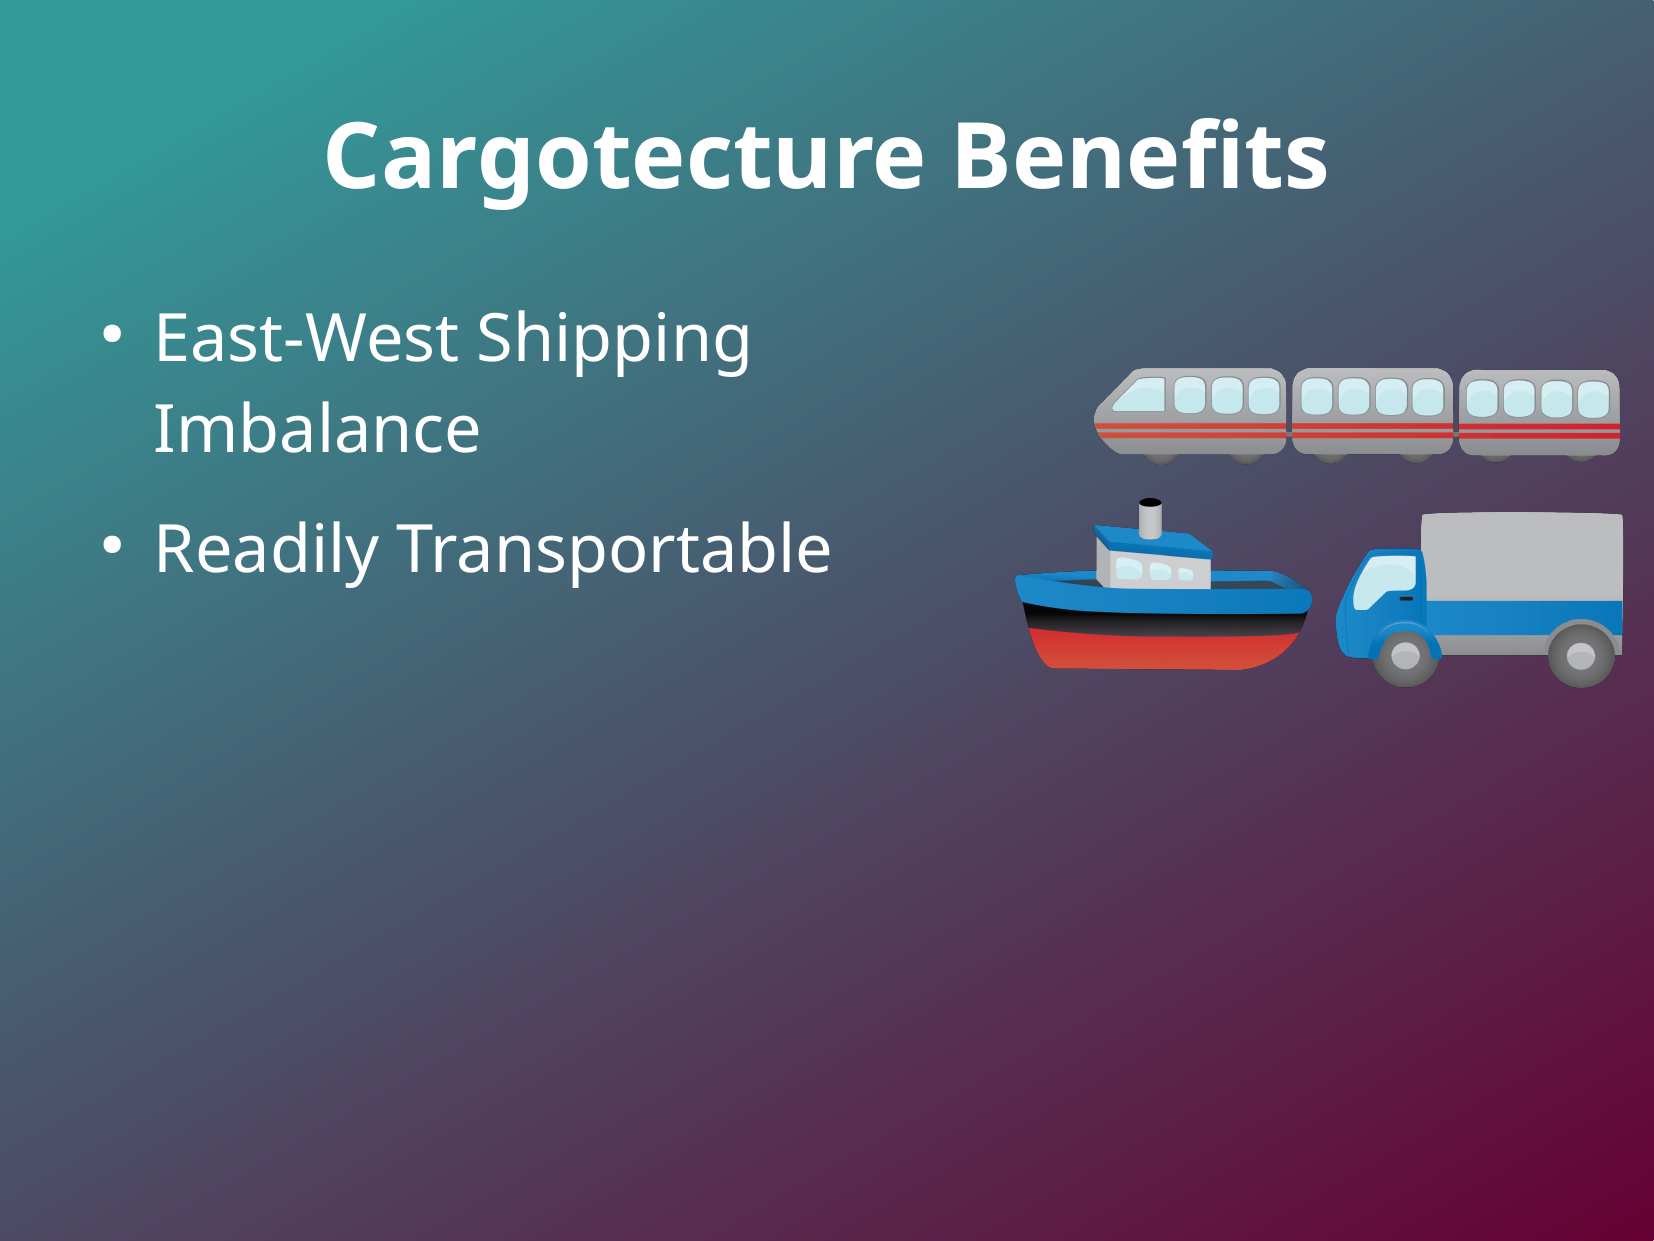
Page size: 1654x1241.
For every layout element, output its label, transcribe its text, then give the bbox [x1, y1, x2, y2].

picture [1015, 498, 1312, 670]
picture [1336, 512, 1633, 688]
picture [1094, 368, 1620, 465]
list East-West Shipping Imbalance Readily Transportable [82, 290, 1075, 1109]
title Cargotecture Benefits [82, 49, 1571, 257]
